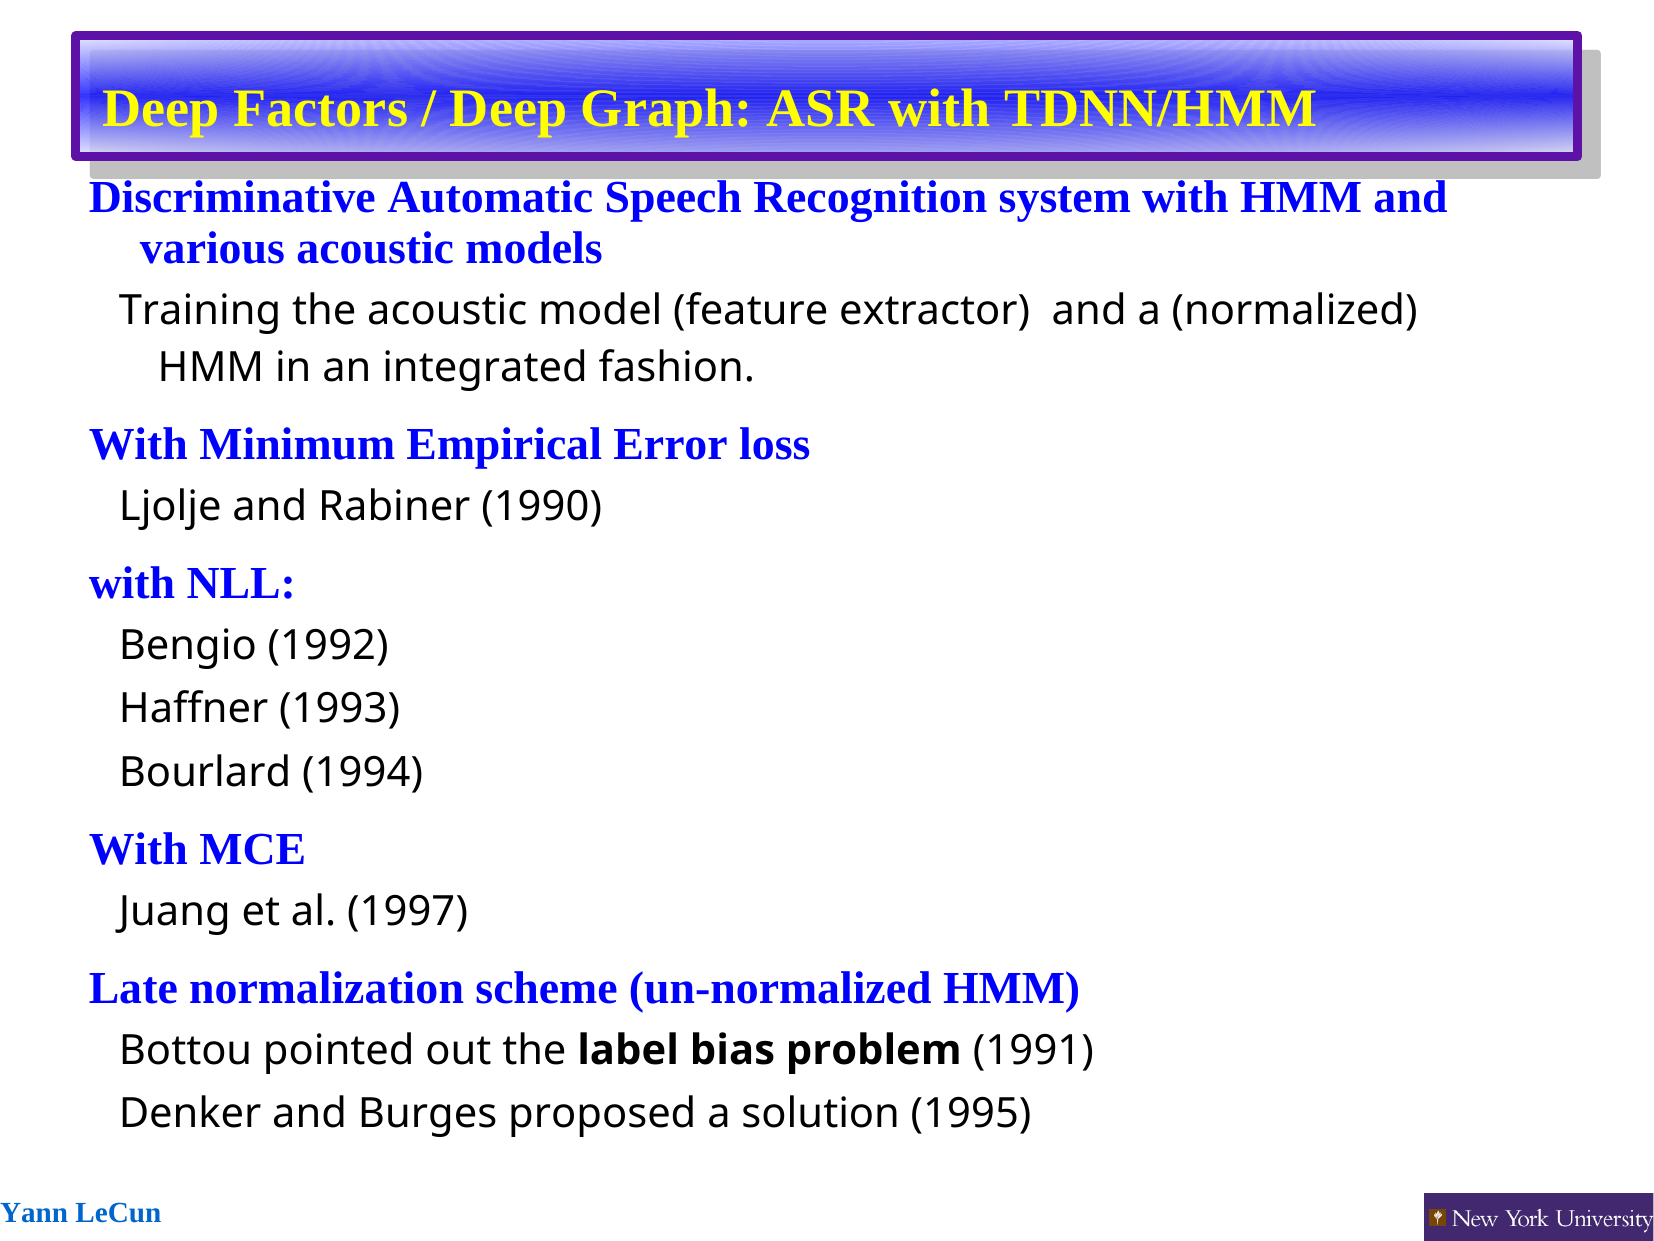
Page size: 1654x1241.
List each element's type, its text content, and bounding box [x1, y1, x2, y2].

list Discriminative Automatic Speech Recognition system with HMM and various acoustic models Training the acoustic model (feature extractor) and a (normalized) HMM in an integrated fashion. With Minimum Empirical Error loss Ljolje and Rabiner (1990) with NLL: Bengio (1992) Haffner (1993) Bourlard (1994) With MCE Juang et al. (1997) Late normalization scheme (un-normalized HMM) Bottou pointed out the label bias problem (1991) Denker and Burges proposed a solution (1995) [88, 171, 1519, 1201]
title Deep Factors / Deep Graph: ASR with TDNN/HMM [75, 35, 1578, 157]
picture [1424, 1193, 1654, 1241]
